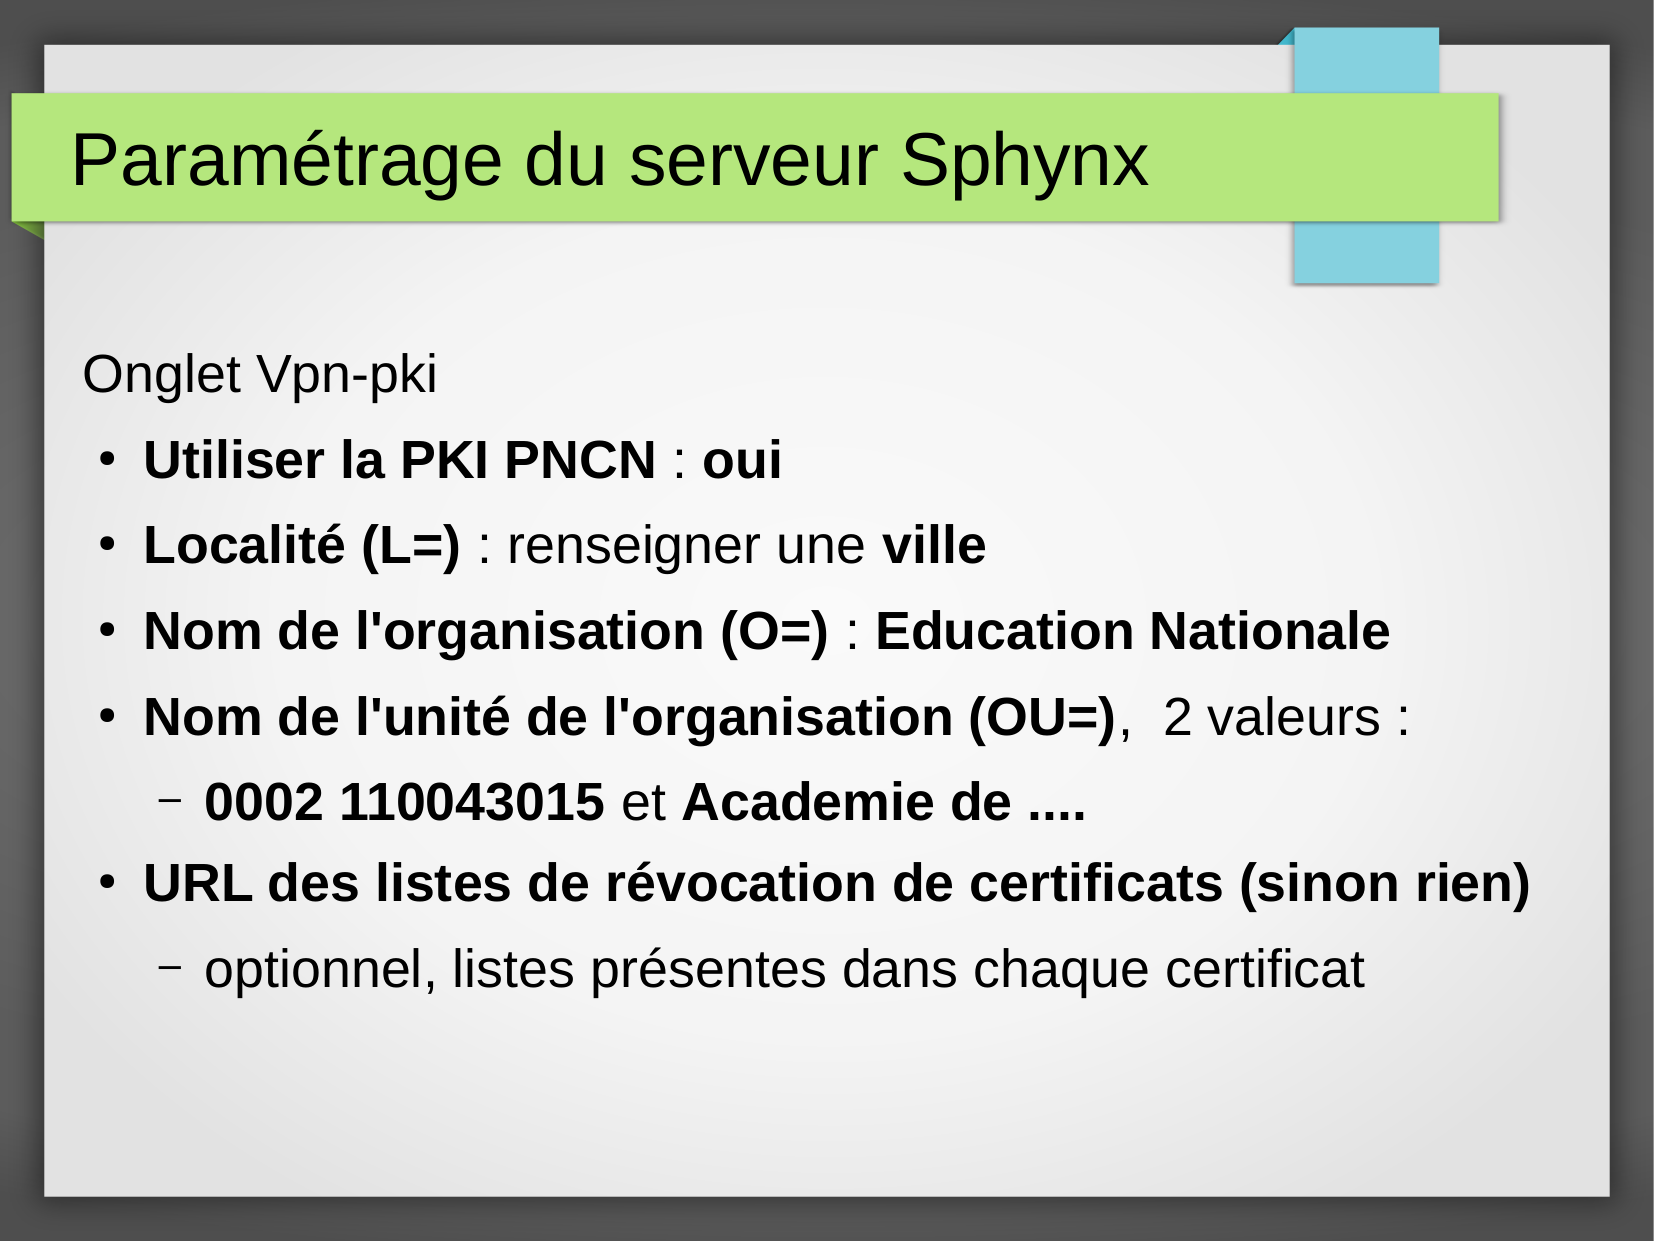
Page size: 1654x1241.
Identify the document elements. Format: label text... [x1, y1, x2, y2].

list Onglet Vpn-pki Utiliser la PKI PNCN : oui Localité (L=) : renseigner une ville Nom de l'organisation (O=) : Education Nationale Nom de l'unité de l'organisation (OU=), 2 valeurs : 0002 110043015 et Academie de .... URL des listes de révocation de certificats (sinon rien) optionnel, listes présentes dans chaque certificat [82, 343, 1538, 1063]
title Paramétrage du serveur Sphynx [70, 106, 1229, 213]
picture [0, 0, 1654, 1241]
